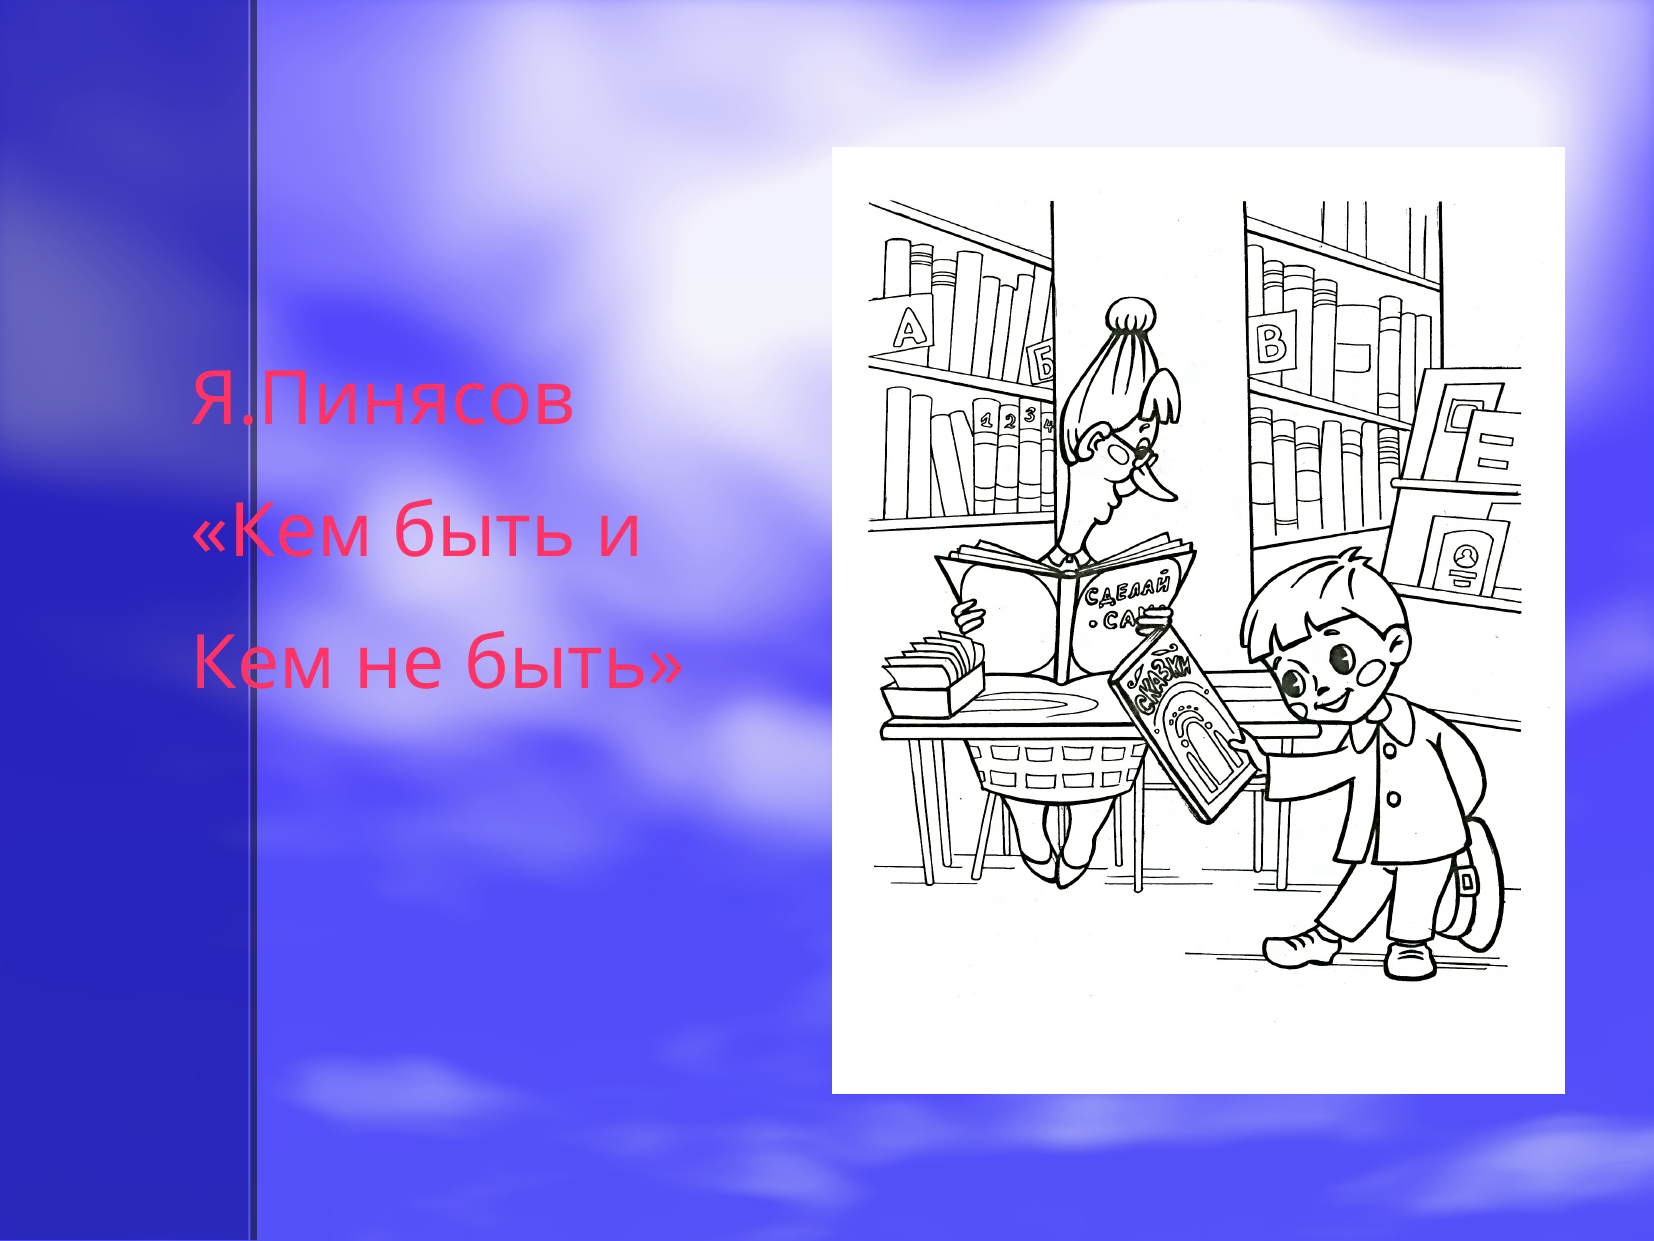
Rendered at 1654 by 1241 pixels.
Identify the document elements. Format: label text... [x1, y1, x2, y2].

picture [832, 147, 1565, 1094]
list Я.Пинясов «Кем быть и Кем не быть» [119, 344, 1533, 1126]
